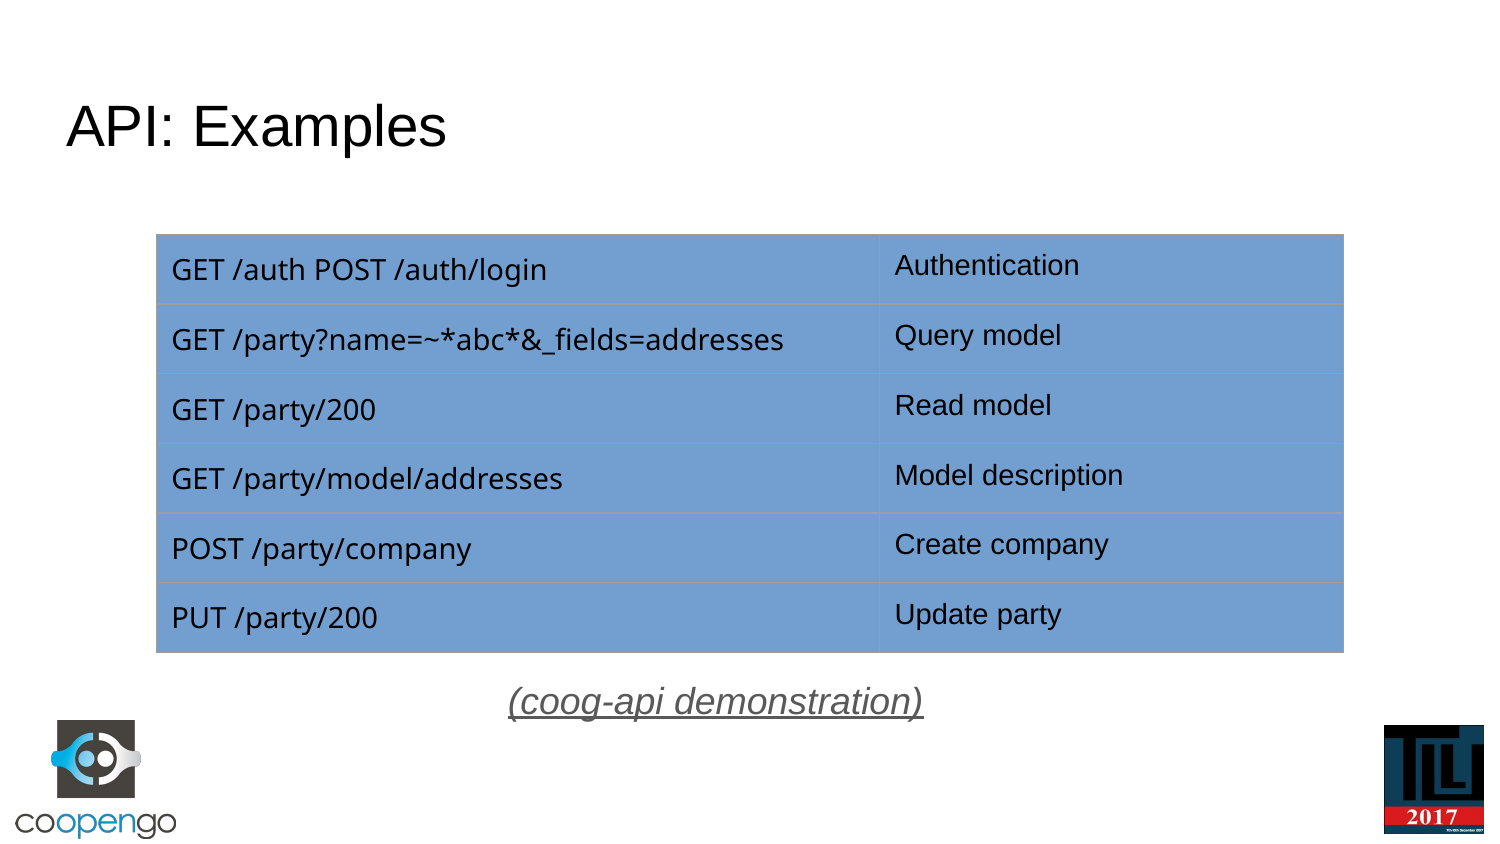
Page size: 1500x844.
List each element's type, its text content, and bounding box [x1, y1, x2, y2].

table_cell Query model [880, 305, 1343, 373]
table_cell Create company [880, 514, 1343, 582]
title API: Examples [51, 72, 1449, 167]
table_cell Model description [880, 444, 1343, 512]
table_cell Update party [880, 583, 1343, 652]
picture [81, 817, 94, 830]
table_header GET /auth POST /auth/login [157, 235, 879, 303]
table_cell PUT /party/200 [157, 583, 879, 652]
picture [15, 720, 176, 839]
table_cell POST /party/company [157, 514, 879, 582]
table_header Authentication [880, 235, 1343, 303]
text_box (coog-api demonstration) [469, 654, 962, 738]
table_cell GET /party?name=~*abc*&_fields=addresses [157, 305, 879, 373]
table_cell Read model [880, 374, 1343, 443]
table_cell GET /party/model/addresses [157, 444, 879, 512]
table_cell GET /party/200 [157, 374, 879, 443]
picture [1384, 725, 1484, 834]
